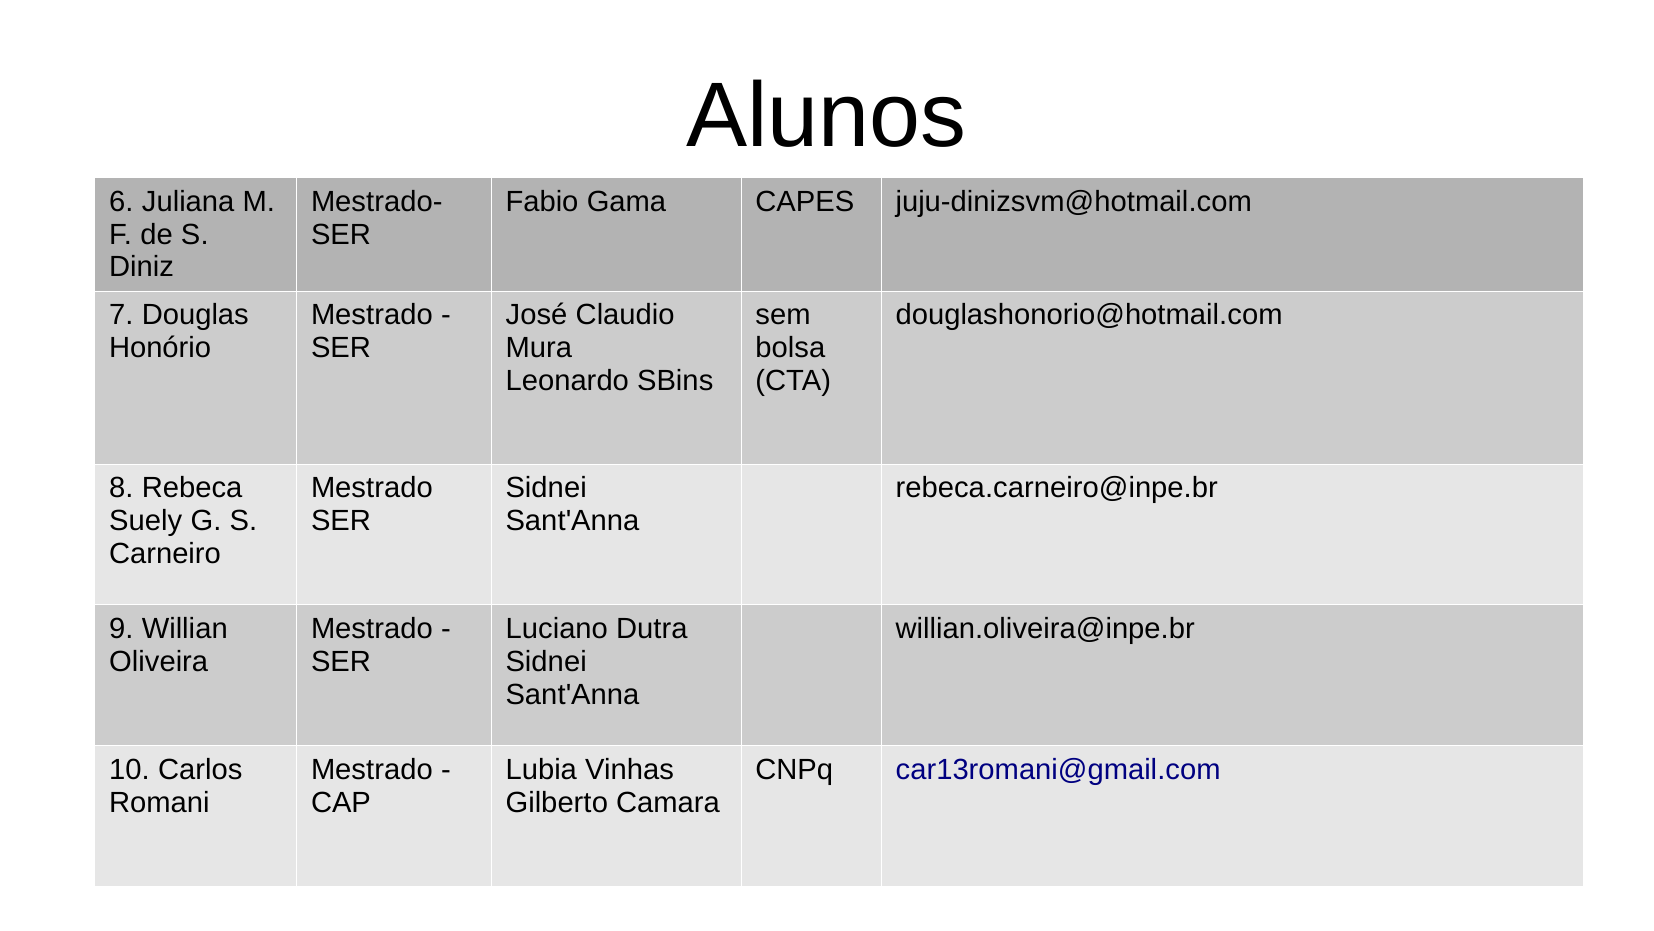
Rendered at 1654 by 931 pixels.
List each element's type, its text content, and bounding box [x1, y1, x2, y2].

table_cell sem bolsa (CTA) [742, 292, 881, 464]
table_cell 8. Rebeca Suely G. S. Carneiro [95, 465, 296, 604]
table_cell [742, 465, 881, 604]
table_cell Luciano Dutra Sidnei Sant'Anna [492, 605, 741, 745]
table_cell 10. Carlos Romani [95, 746, 296, 886]
table_cell willian.oliveira@inpe.br [882, 605, 1583, 745]
table_header CAPES [742, 178, 881, 291]
table_cell José Claudio Mura Leonardo SBins [492, 292, 741, 464]
table_cell [742, 605, 881, 745]
table_cell douglashonorio@hotmail.com [882, 292, 1583, 464]
title Alunos [82, 37, 1571, 193]
table_cell Mestrado - SER [297, 605, 491, 745]
table_header juju-dinizsvm@hotmail.com [882, 178, 1583, 291]
table_cell Lubia Vinhas Gilberto Camara [492, 746, 741, 886]
table_cell 9. Willian Oliveira [95, 605, 296, 745]
table_cell 7. Douglas Honório [95, 292, 296, 464]
table_header Fabio Gama [492, 178, 741, 291]
table_cell Mestrado - SER [297, 292, 491, 464]
table_cell Mestrado - CAP [297, 746, 491, 886]
table_cell car13romani@gmail.com [882, 746, 1583, 886]
table_header Mestrado-SER [297, 178, 491, 291]
table_cell rebeca.carneiro@inpe.br [882, 465, 1583, 604]
table_cell CNPq [742, 746, 881, 886]
table_cell Sidnei Sant'Anna [492, 465, 741, 604]
table_cell Mestrado SER [297, 465, 491, 604]
table_header 6. Juliana M. F. de S. Diniz [95, 178, 296, 291]
